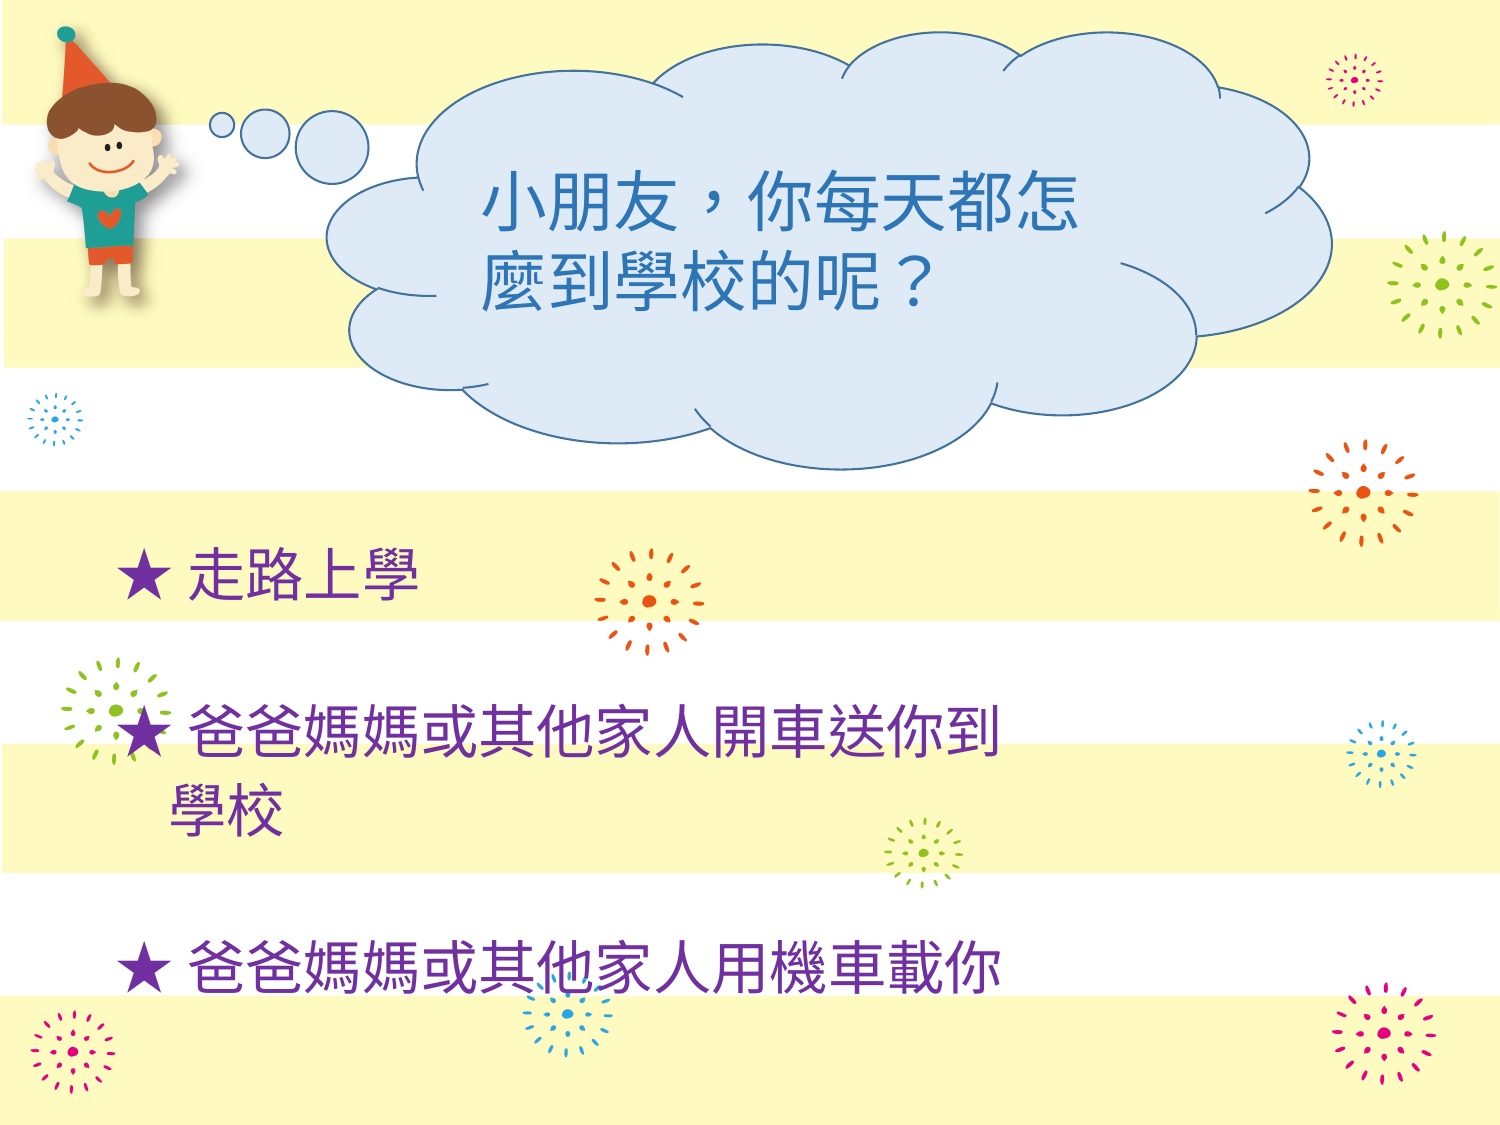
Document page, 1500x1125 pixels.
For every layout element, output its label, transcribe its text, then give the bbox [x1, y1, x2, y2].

list ★走路上學 ★爸爸媽媽或其他家人開車送你到 學校 ★爸爸媽媽或其他家人用機車載你 [100, 538, 1459, 906]
picture [0, 0, 1500, 1125]
text_box 小朋友，你每天都怎麼到學校的呢？ [209, 112, 235, 138]
text_box 小朋友，你每天都怎麼到學校的呢？ [241, 109, 290, 159]
text_box 小朋友，你每天都怎麼到學校的呢？ [326, 32, 1332, 470]
text_box 小朋友，你每天都怎麼到學校的呢？ [295, 111, 369, 184]
